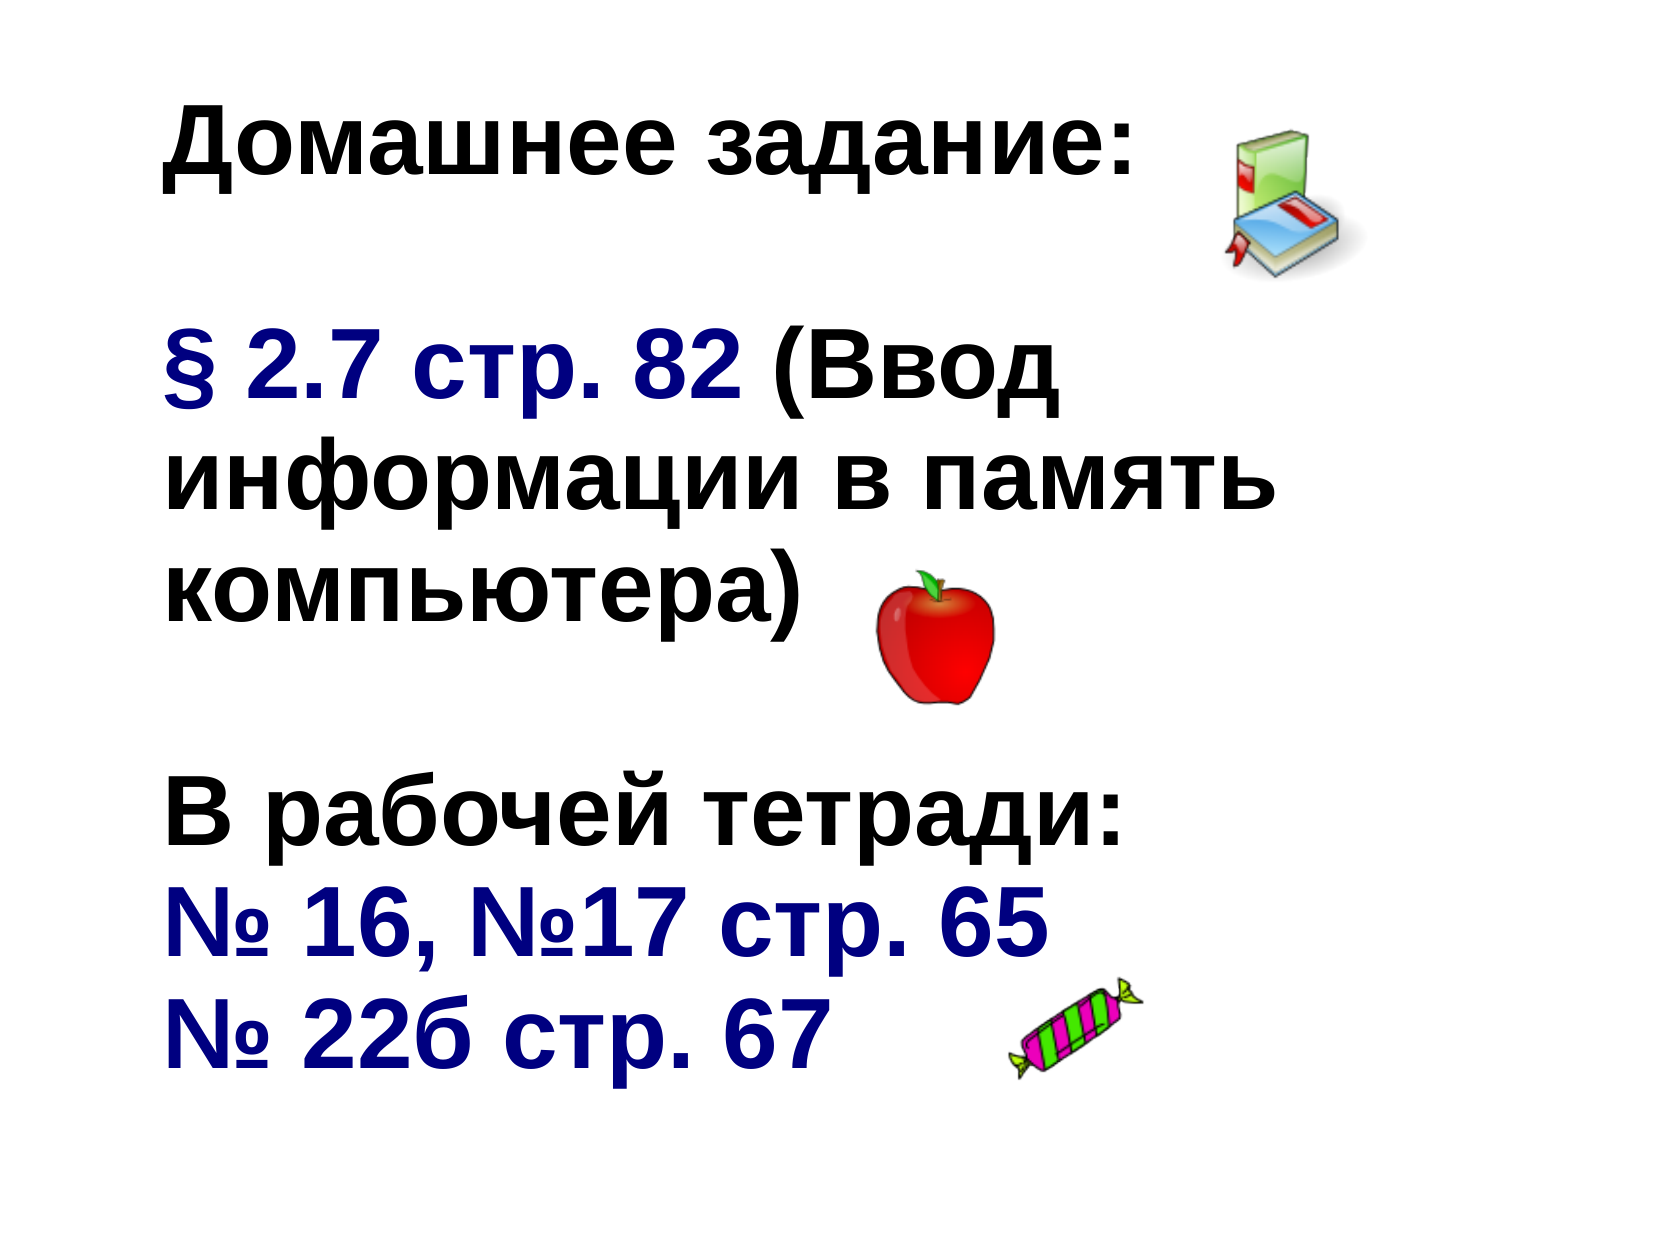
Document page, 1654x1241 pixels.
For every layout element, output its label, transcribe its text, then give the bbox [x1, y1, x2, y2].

picture [873, 566, 999, 710]
text_box Домашнее задание: § 2.7 стр. 82 (Ввод информации в память компьютера) В рабочей тетради: № 16, №17 стр. 65 № 22б стр. 67 [147, 76, 1595, 1241]
picture [997, 944, 1152, 1100]
picture [1216, 118, 1372, 296]
